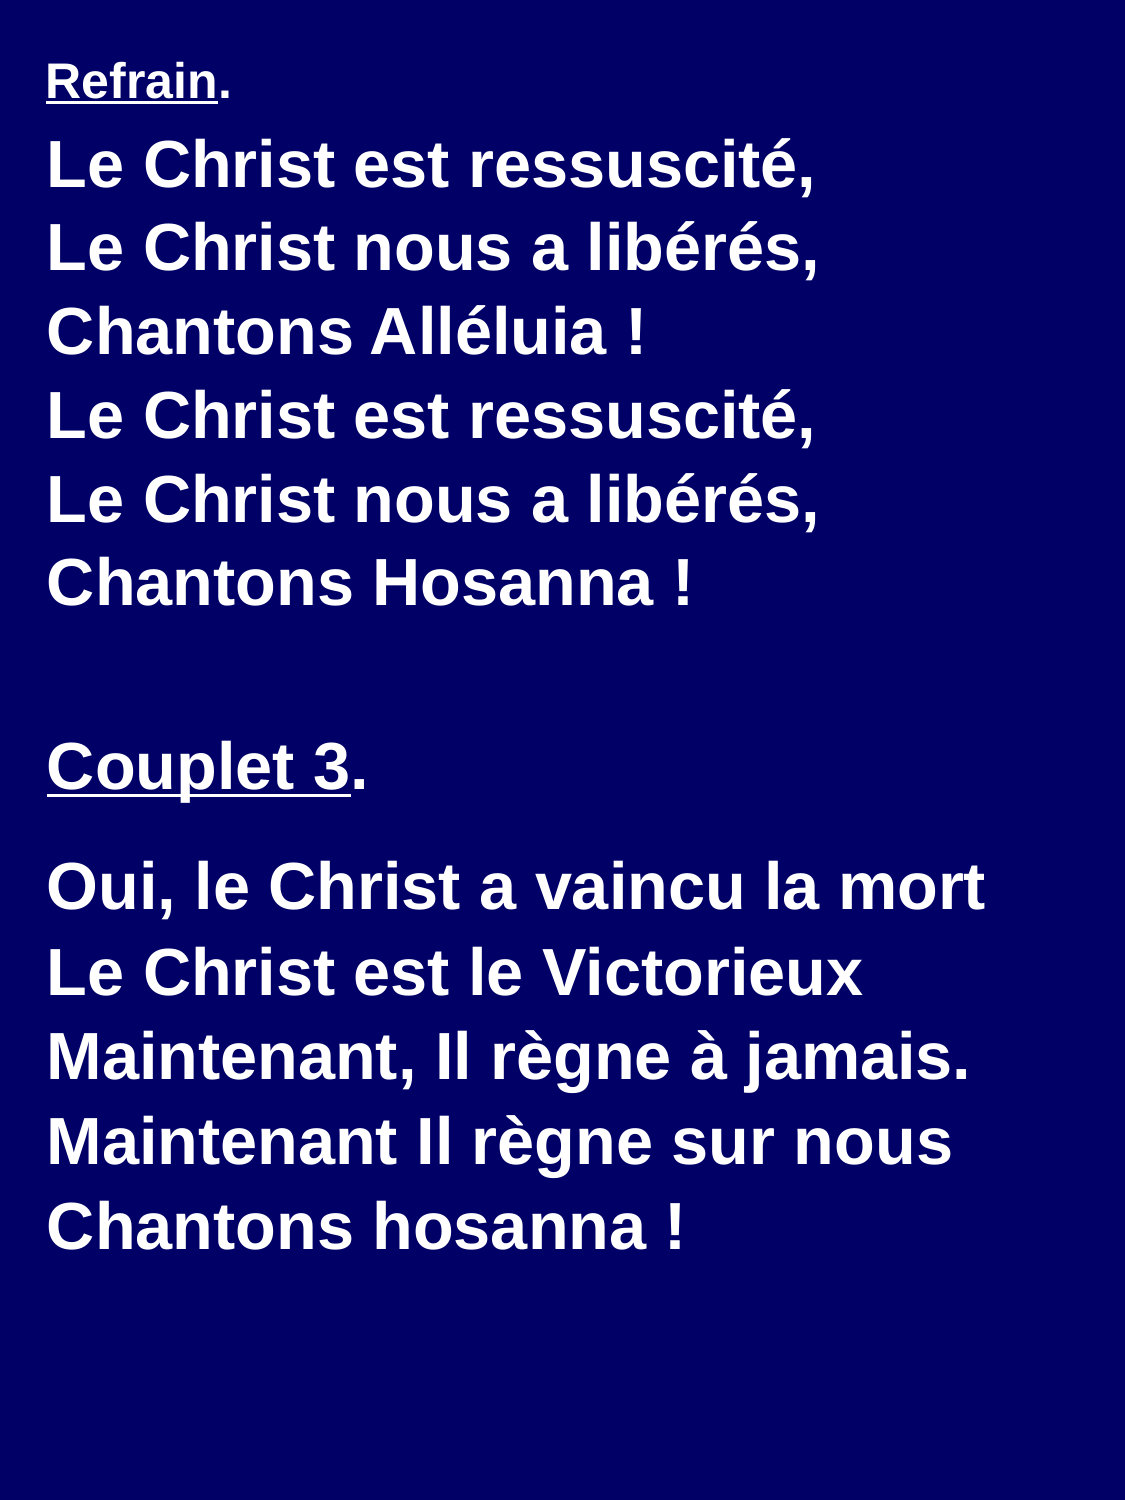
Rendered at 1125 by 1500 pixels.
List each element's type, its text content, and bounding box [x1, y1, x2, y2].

text_box Refrain. Le Christ est ressuscité, Le Christ nous a libérés, Chantons Alléluia ! Le Christ est ressuscité, Le Christ nous a libérés, Chantons Hosanna ! Couplet 3. Oui, le Christ a vaincu la mort Le Christ est le Victorieux Maintenant, Il règne à jamais. Maintenant Il règne sur nous Chantons hosanna ! [31, 47, 1102, 1371]
